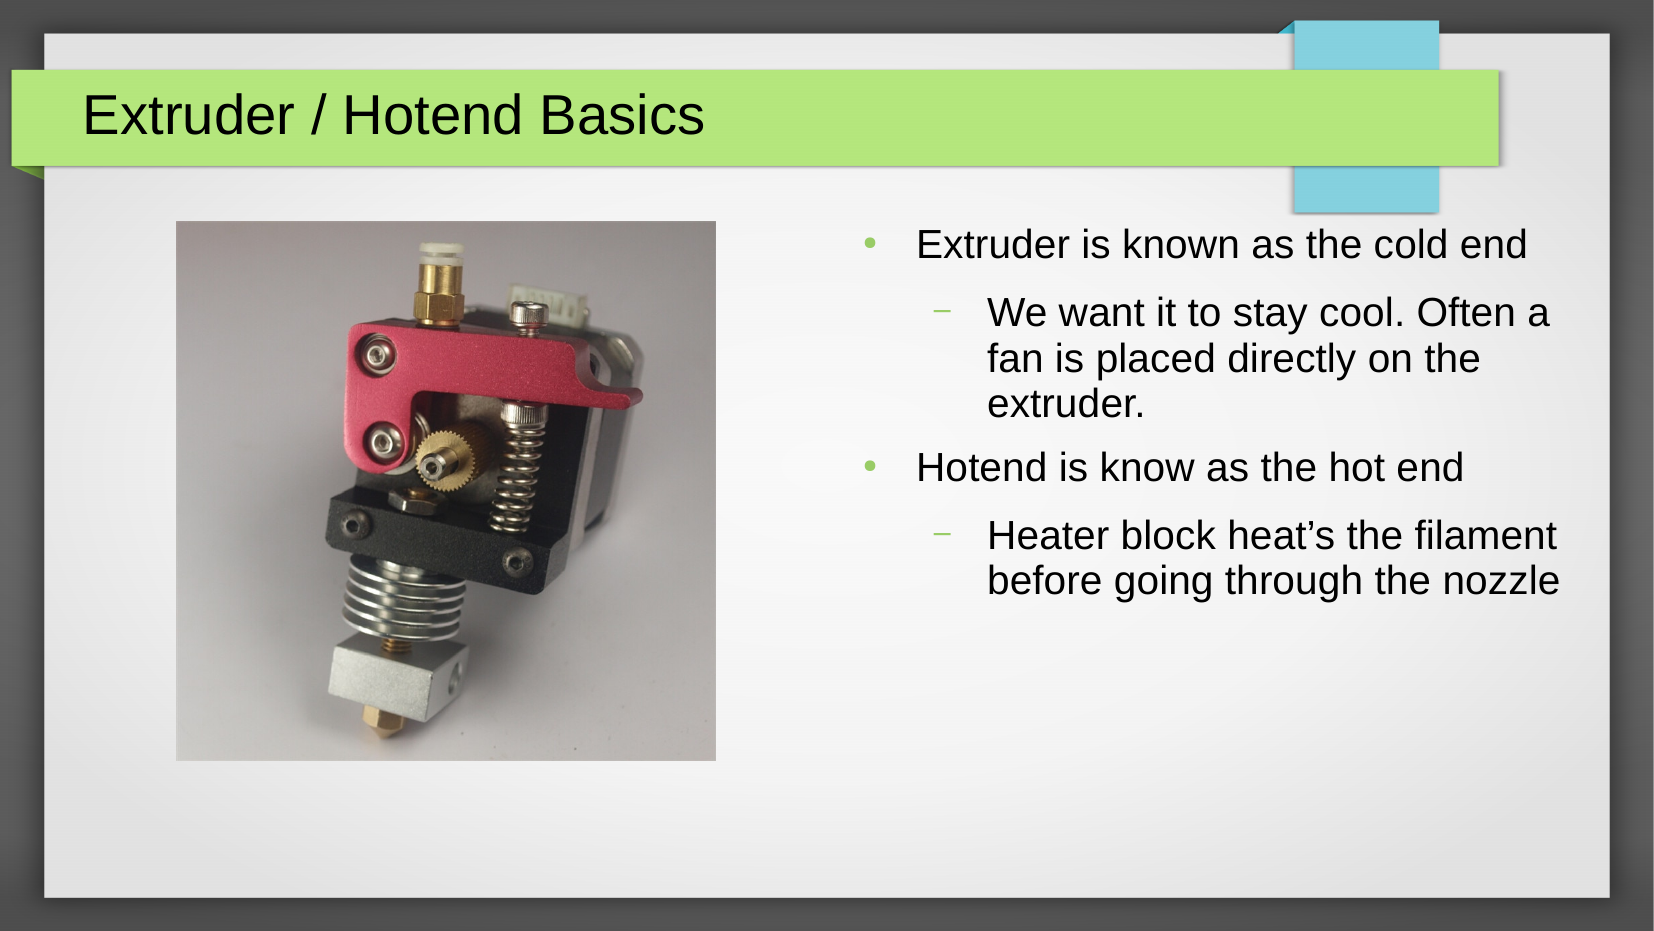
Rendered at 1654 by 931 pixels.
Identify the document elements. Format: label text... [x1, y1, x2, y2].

title Extruder / Hotend Basics [82, 70, 1264, 160]
picture [0, 0, 1654, 931]
list Extruder is known as the cold end We want it to stay cool. Often a fan is placed directly on the extruder. Hotend is know as the hot end Heater block heat’s the filament before going through the nozzle [845, 221, 1572, 761]
